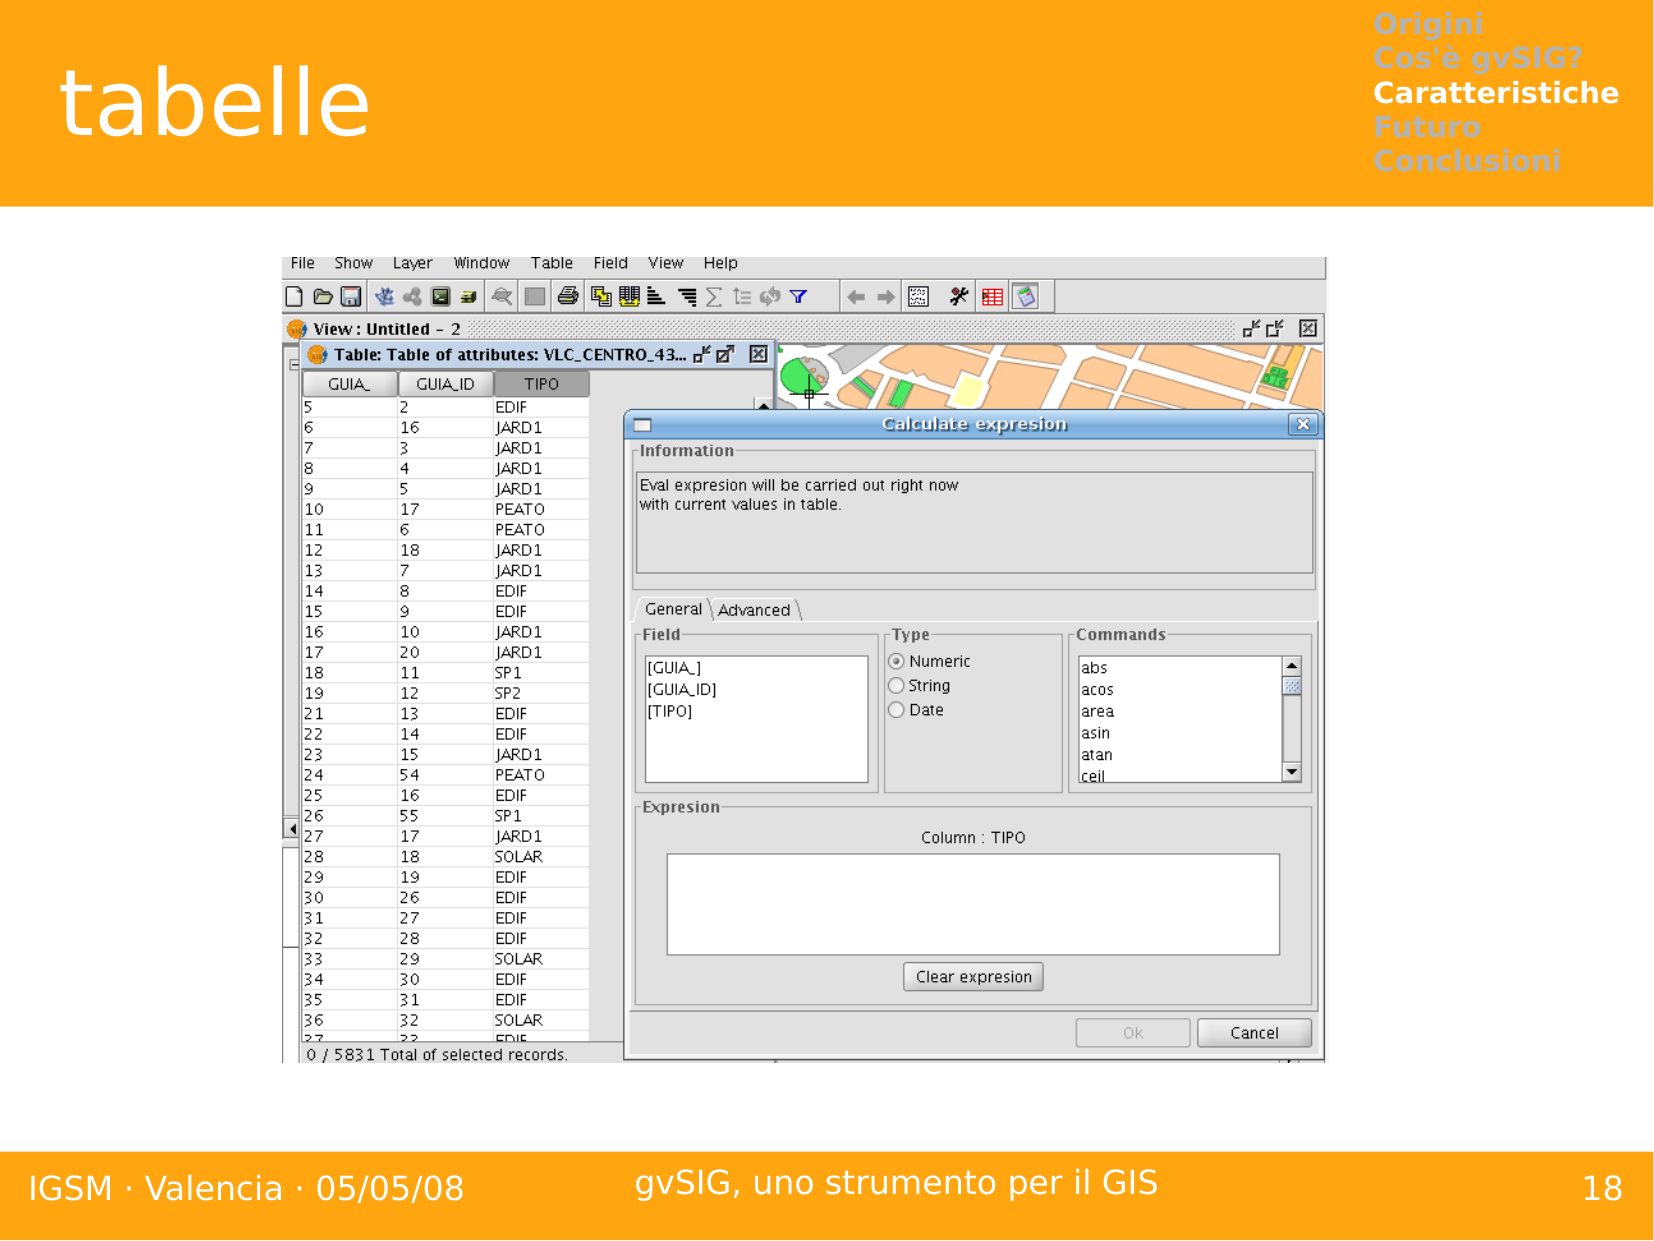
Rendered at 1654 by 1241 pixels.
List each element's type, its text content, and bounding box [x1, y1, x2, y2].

picture [282, 257, 1329, 1063]
title tabelle [59, 29, 1358, 178]
text_box Origini Cos'è gvSIG? Caratteristiche Futuro Conclusioni [1358, 0, 1654, 207]
